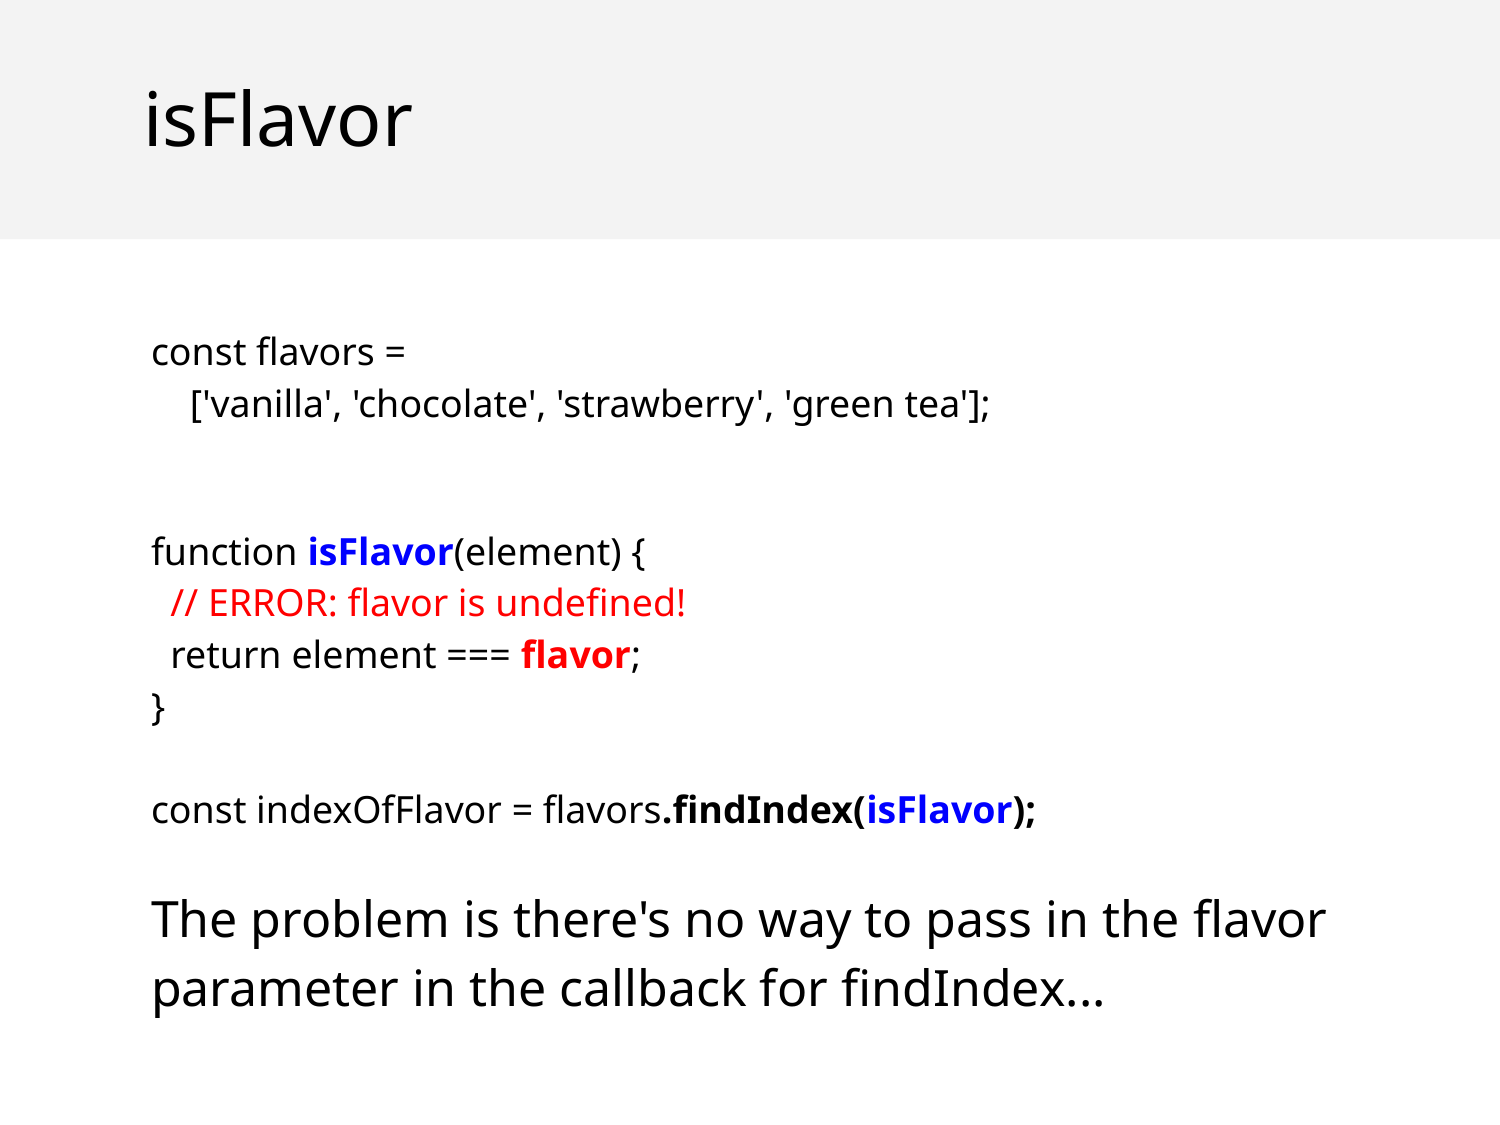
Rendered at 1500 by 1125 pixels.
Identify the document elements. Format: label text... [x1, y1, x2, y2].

title isFlavor [128, 56, 1372, 183]
text_box The problem is there's no way to pass in the flavor parameter in the callback for findIndex... [135, 863, 1380, 1004]
text_box const flavors = ['vanilla', 'chocolate', 'strawberry', 'green tea']; [135, 306, 1380, 448]
text_box function isFlavor(element) { // ERROR: flavor is undefined! return element === flavor; } const indexOfFlavor = flavors.findIndex(isFlavor); [135, 505, 1380, 807]
